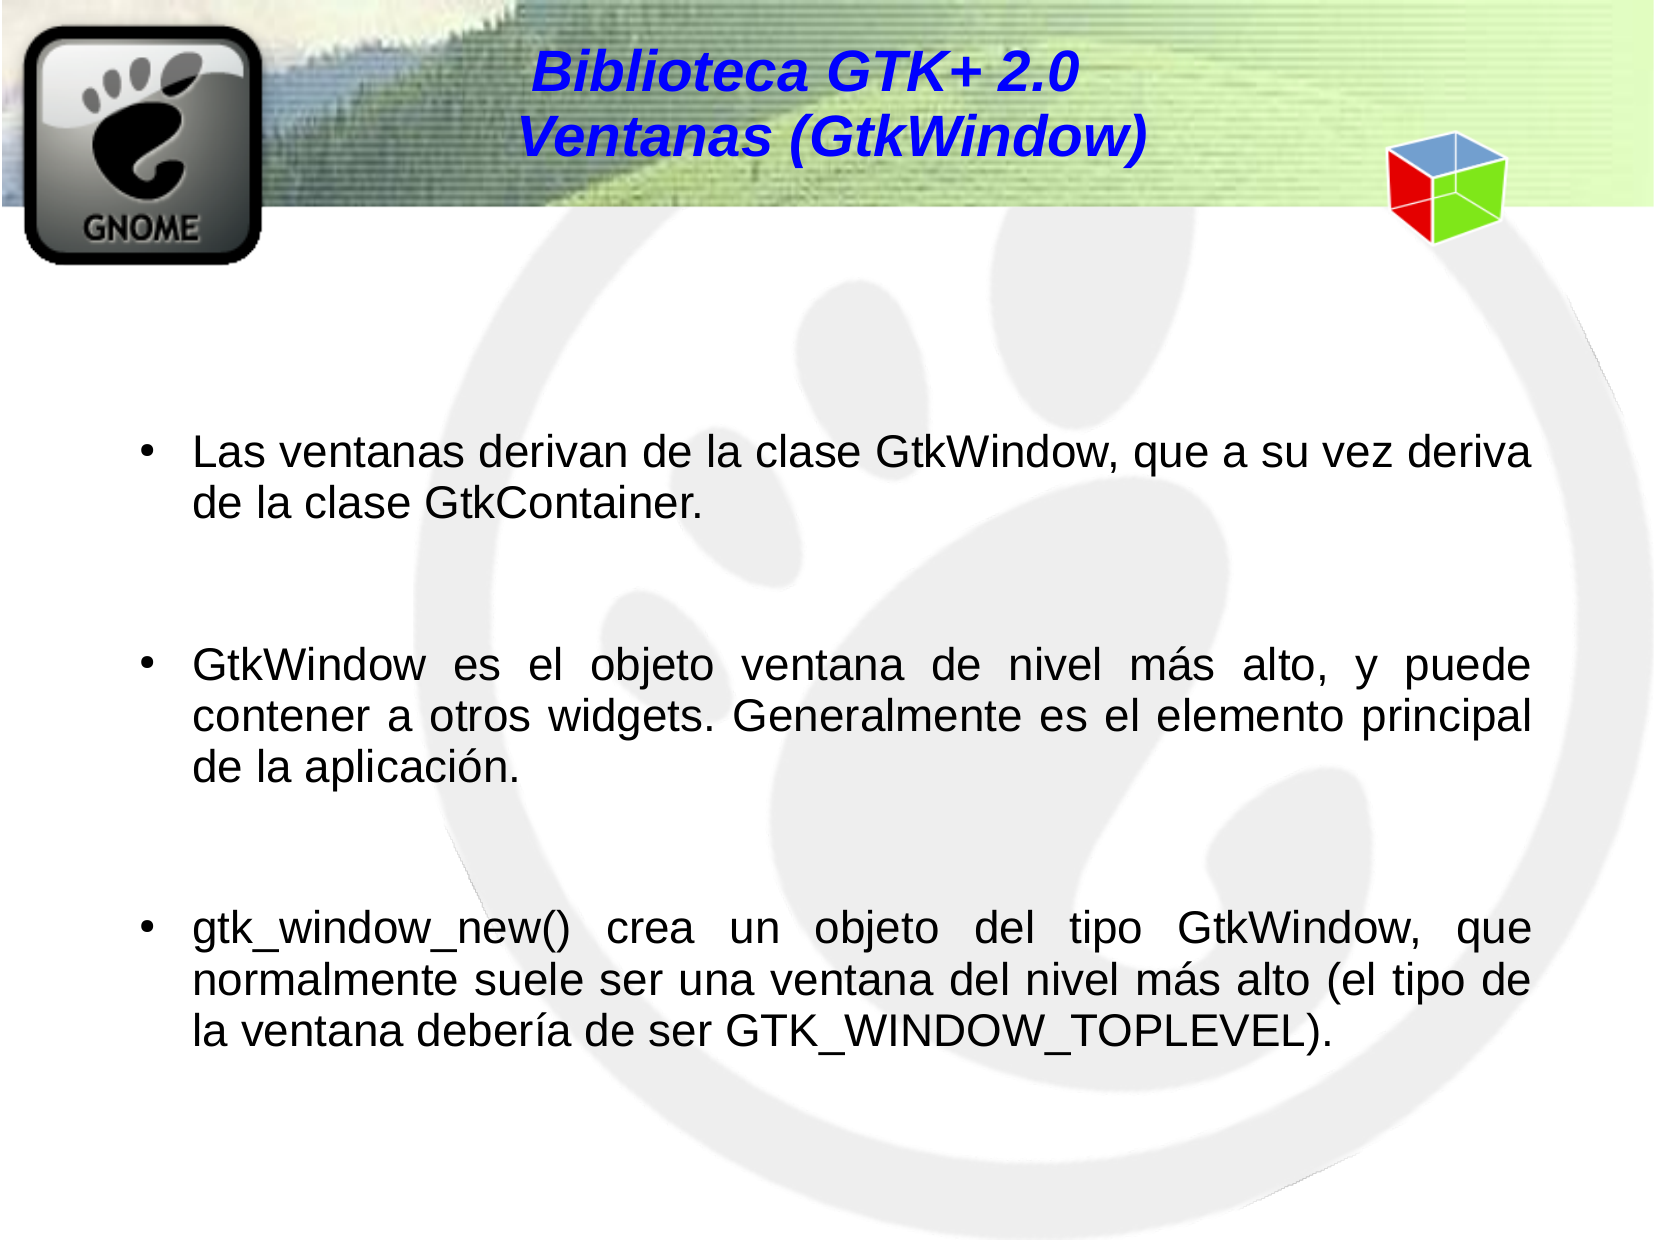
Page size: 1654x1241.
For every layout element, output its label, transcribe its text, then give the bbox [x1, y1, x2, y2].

title Biblioteca GTK+ 2.0 Ventanas (GtkWindow) [236, 0, 1359, 208]
list Las ventanas derivan de la clase GtkWindow, que a su vez deriva de la clase GtkContainer. GtkWindow es el objeto ventana de nivel más alto, y puede contener a otros widgets. Generalmente es el elemento principal de la aplicación. gtk_window_new() crea un objeto del tipo GtkWindow, que normalmente suele ser una ventana del nivel más alto (el tipo de la ventana debería de ser GTK_WINDOW_TOPLEVEL). [121, 344, 1534, 1127]
picture [2, 0, 1654, 1240]
